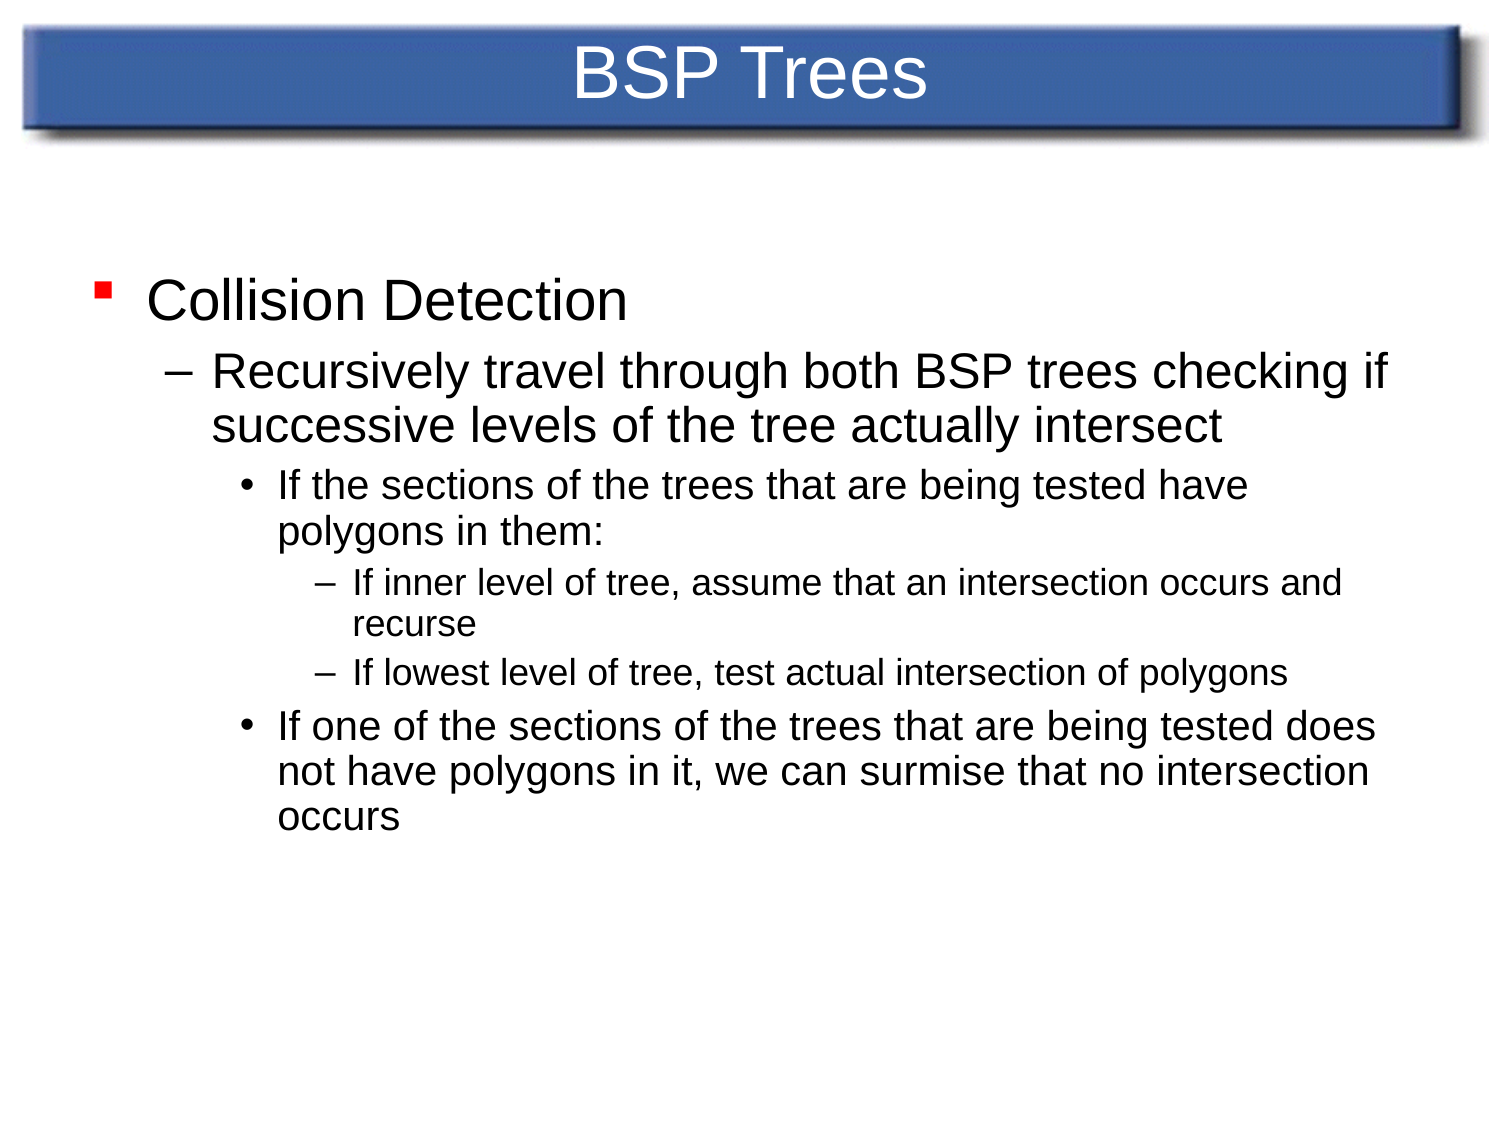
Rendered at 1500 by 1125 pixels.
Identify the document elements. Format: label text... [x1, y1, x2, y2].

picture [21, 22, 1489, 149]
title BSP Trees [75, 0, 1426, 138]
list Collision Detection Recursively travel through both BSP trees checking if successive levels of the tree actually intersect If the sections of the trees that are being tested have polygons in them: If inner level of tree, assume that an intersection occurs and recurse If lowest level of tree, test actual intersection of polygons If one of the sections of the trees that are being tested does not have polygons in it, we can surmise that no intersection occurs [75, 262, 1426, 1006]
